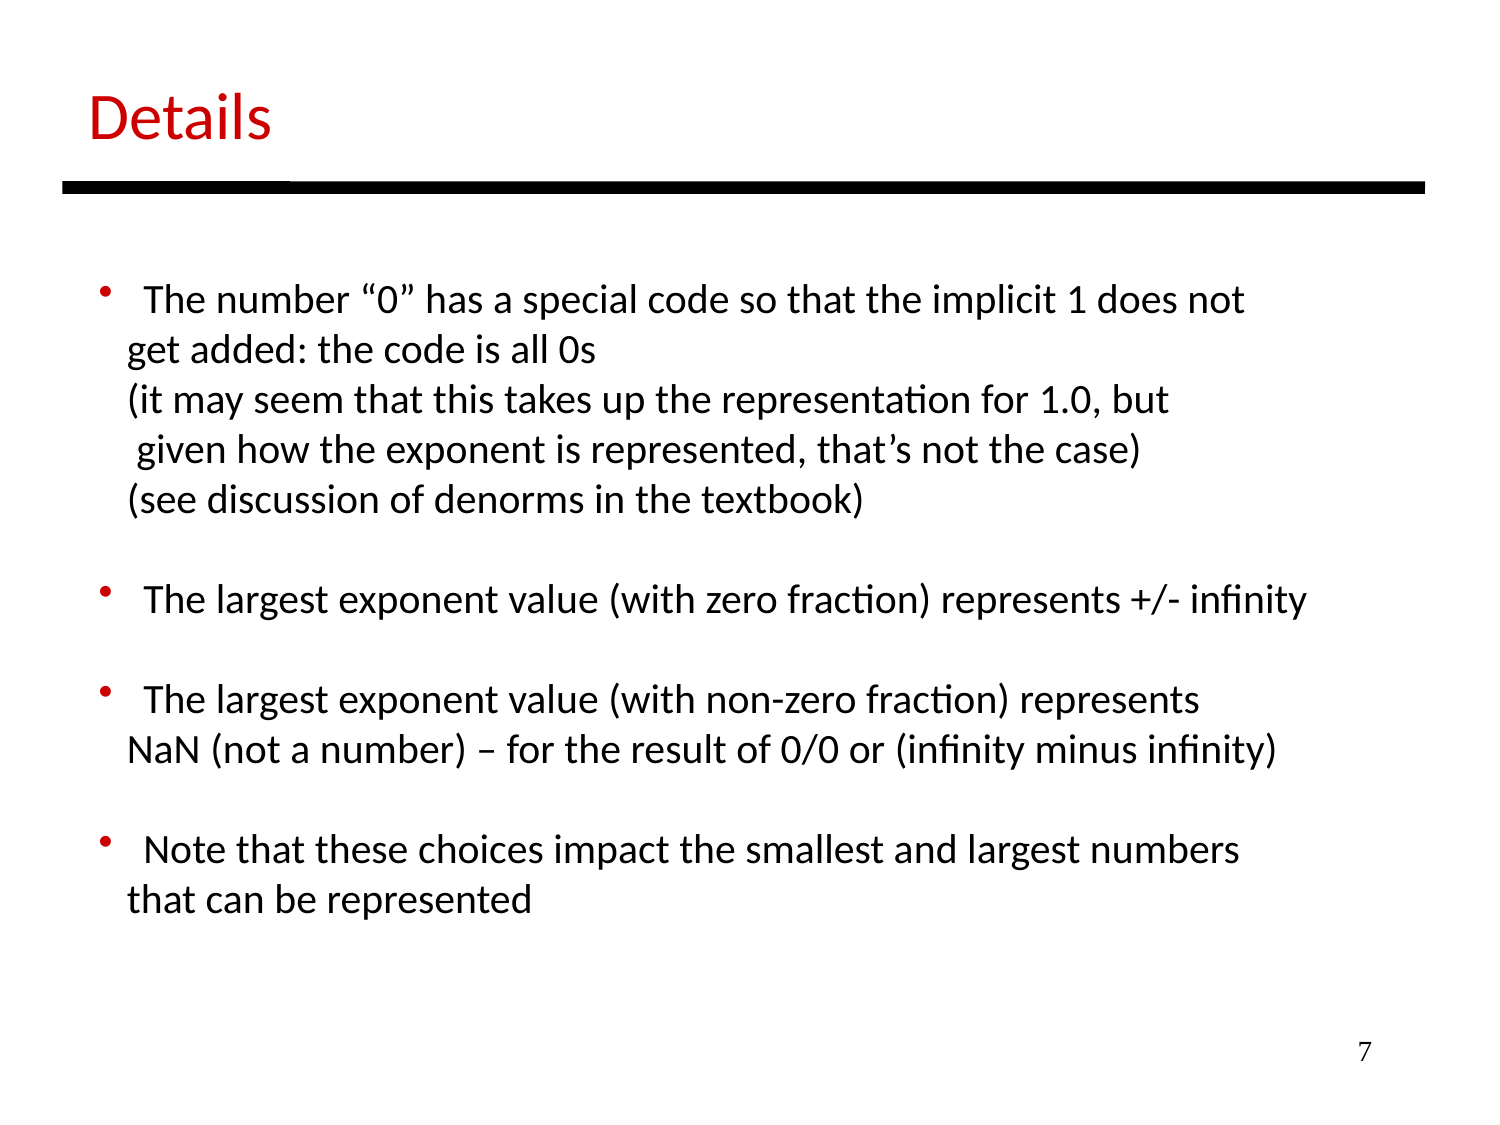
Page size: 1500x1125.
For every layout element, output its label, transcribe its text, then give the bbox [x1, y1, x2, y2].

slide_number <number> [1074, 1025, 1388, 1100]
text_box The number “0” has a special code so that the implicit 1 does not get added: the code is all 0s (it may seem that this takes up the representation for 1.0, but given how the exponent is represented, that’s not the case) (see discussion of denorms in the textbook) The largest exponent value (with zero fraction) represents +/- infinity The largest exponent value (with non-zero fraction) represents NaN (not a number) – for the result of 0/0 or (infinity minus infinity) Note that these choices impact the smallest and largest numbers that can be represented [83, 264, 1324, 1030]
text_box Details [73, 65, 288, 160]
